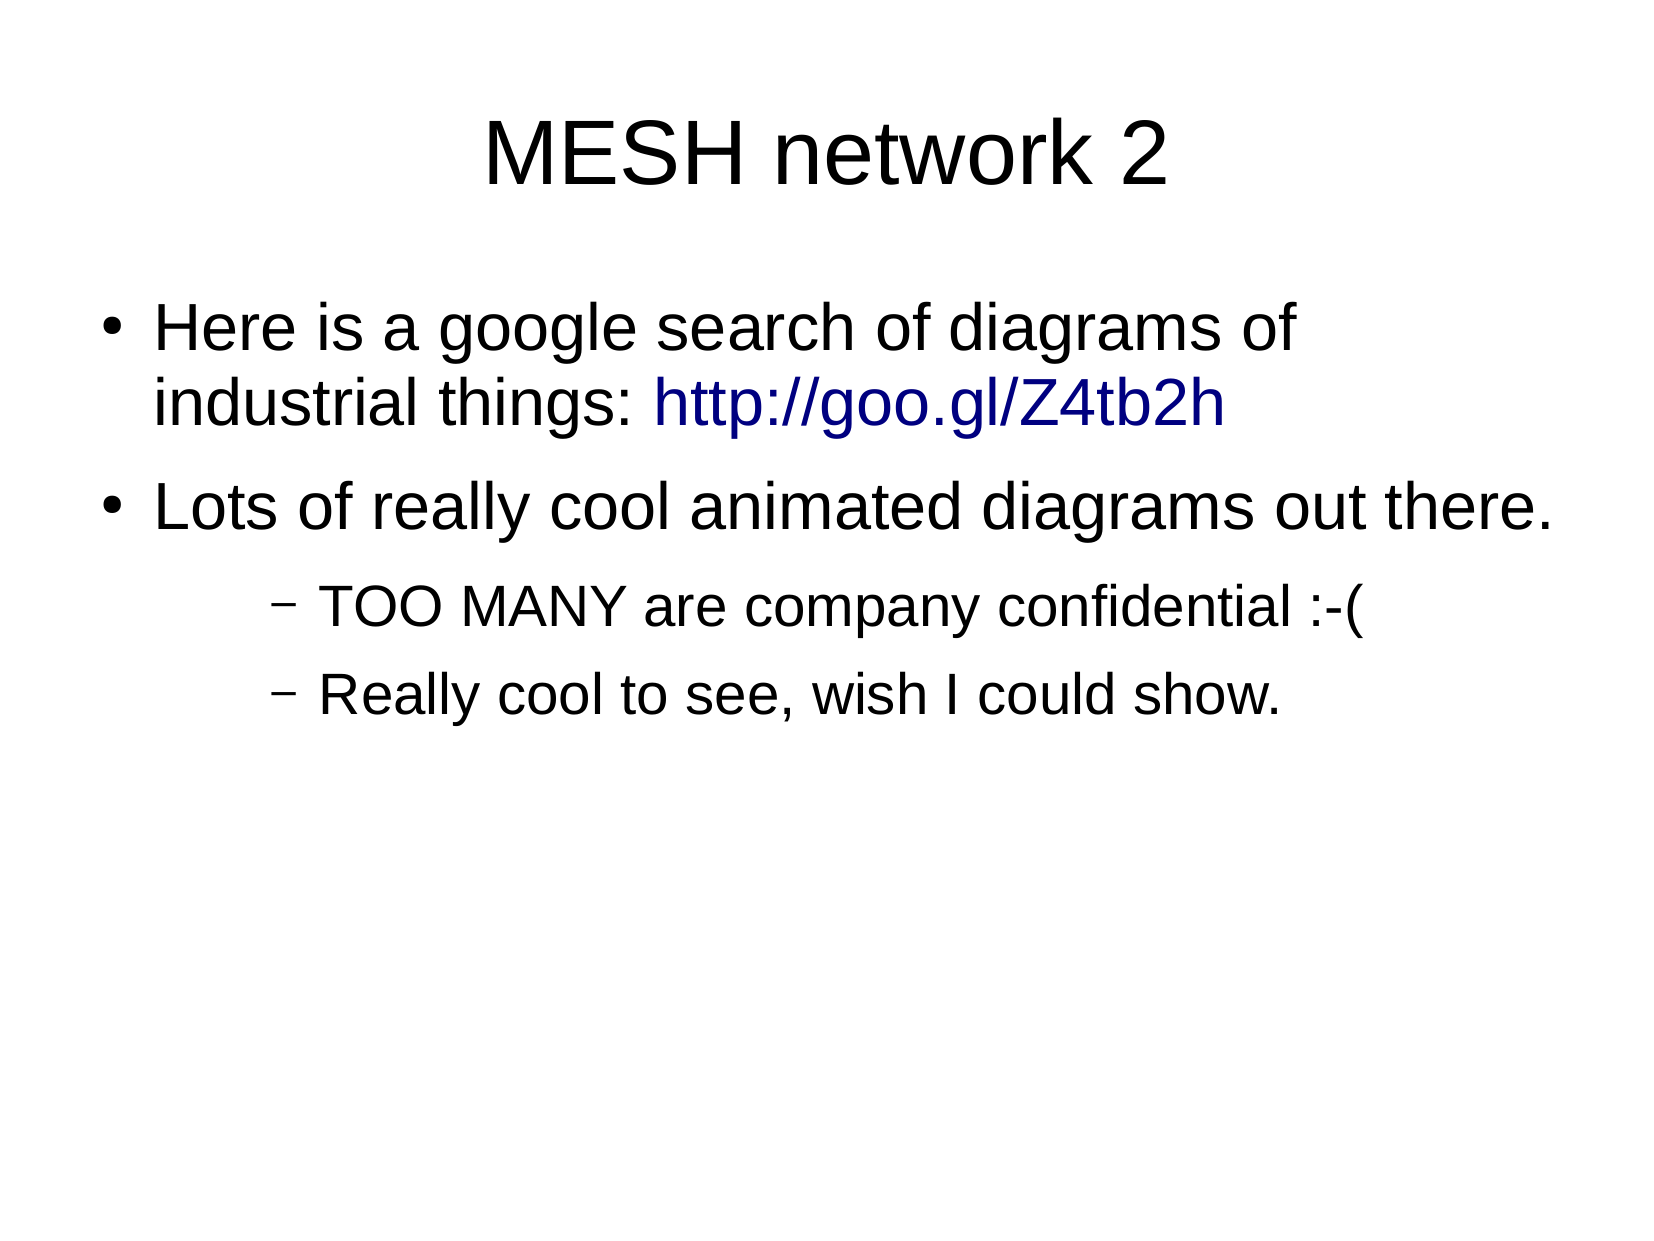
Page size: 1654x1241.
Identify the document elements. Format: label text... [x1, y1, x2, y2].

list Here is a google search of diagrams of industrial things: http://goo.gl/Z4tb2h Lots of really cool animated diagrams out there. TOO MANY are company confidential :-( Really cool to see, wish I could show. [82, 290, 1571, 1010]
title MESH network 2 [82, 49, 1571, 257]
